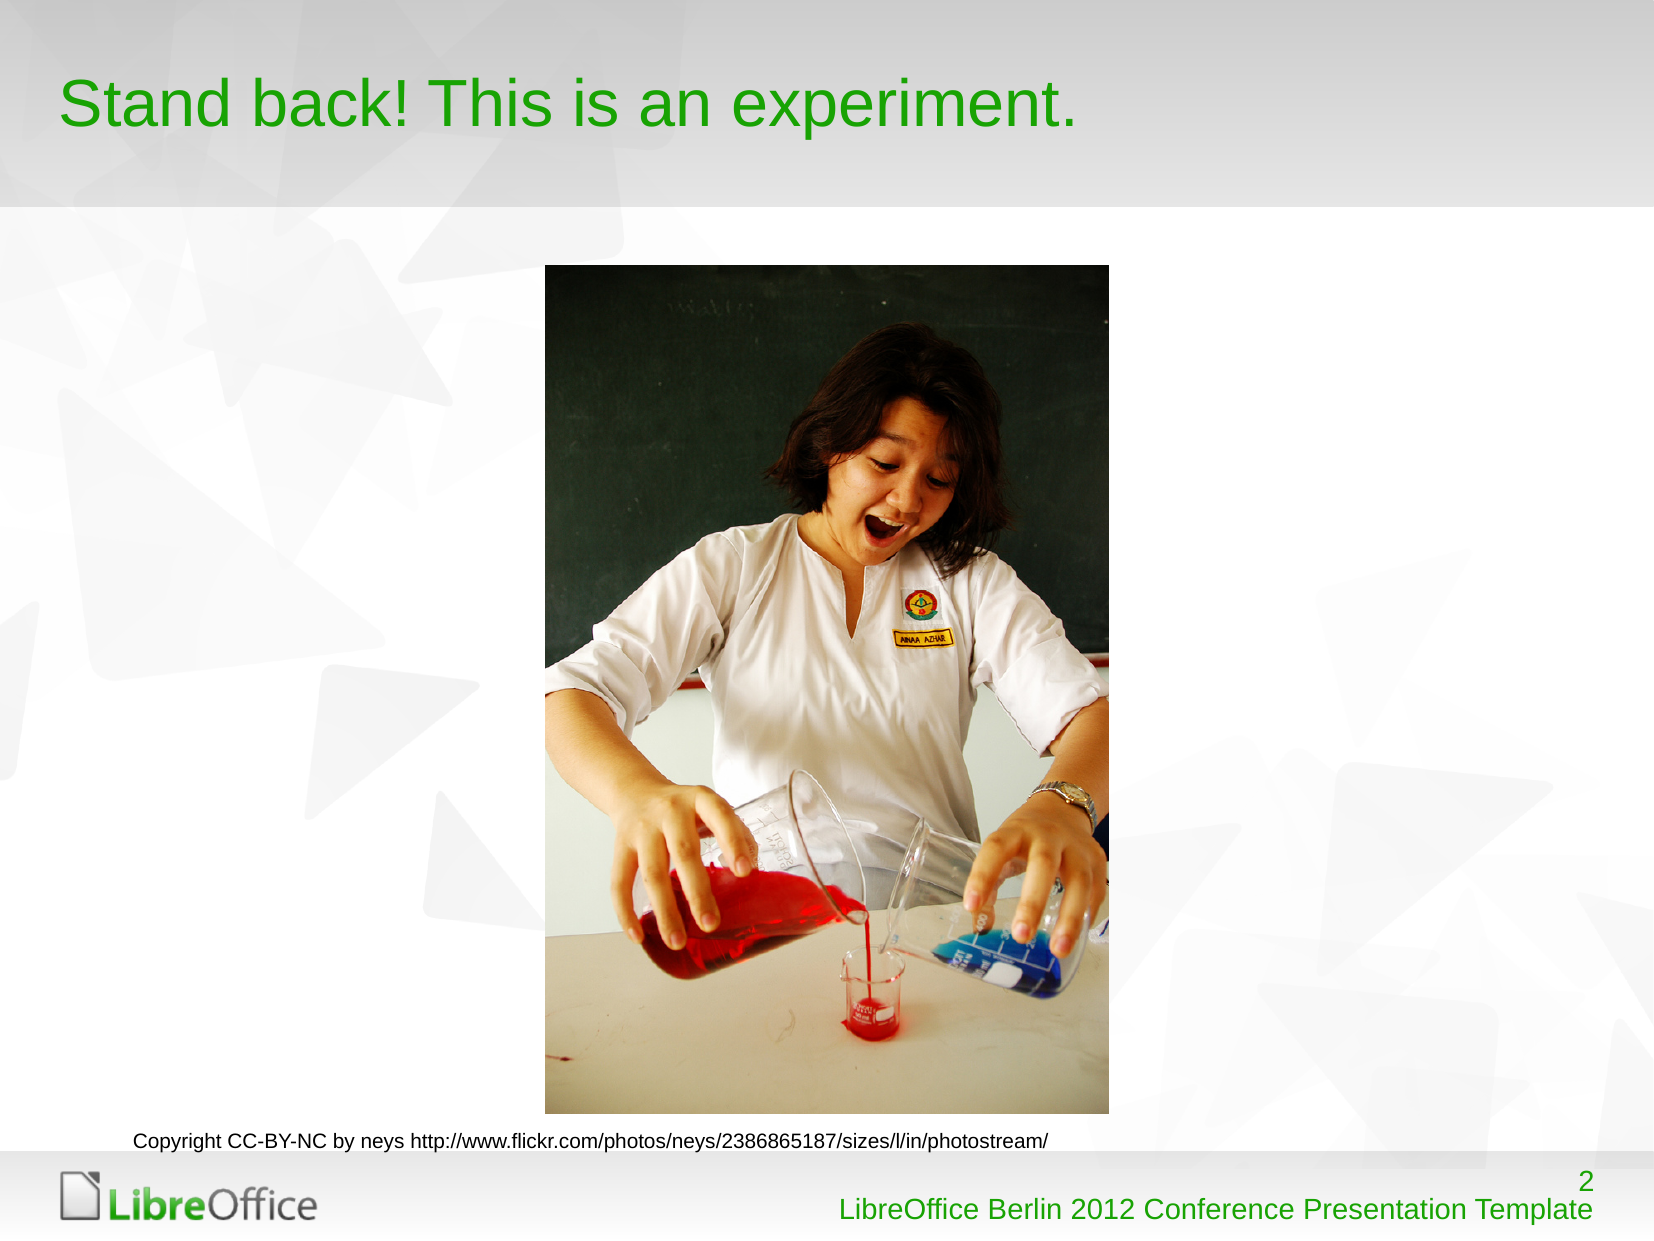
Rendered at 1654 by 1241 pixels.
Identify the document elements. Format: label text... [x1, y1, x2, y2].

picture [0, 0, 1654, 1169]
picture [41, 1152, 337, 1240]
title Stand back! This is an experiment. [59, 29, 1595, 178]
text_box Copyright CC-BY-NC by neys http://www.flickr.com/photos/neys/2386865187/sizes/l/in/photostream/ [118, 1122, 1536, 1161]
